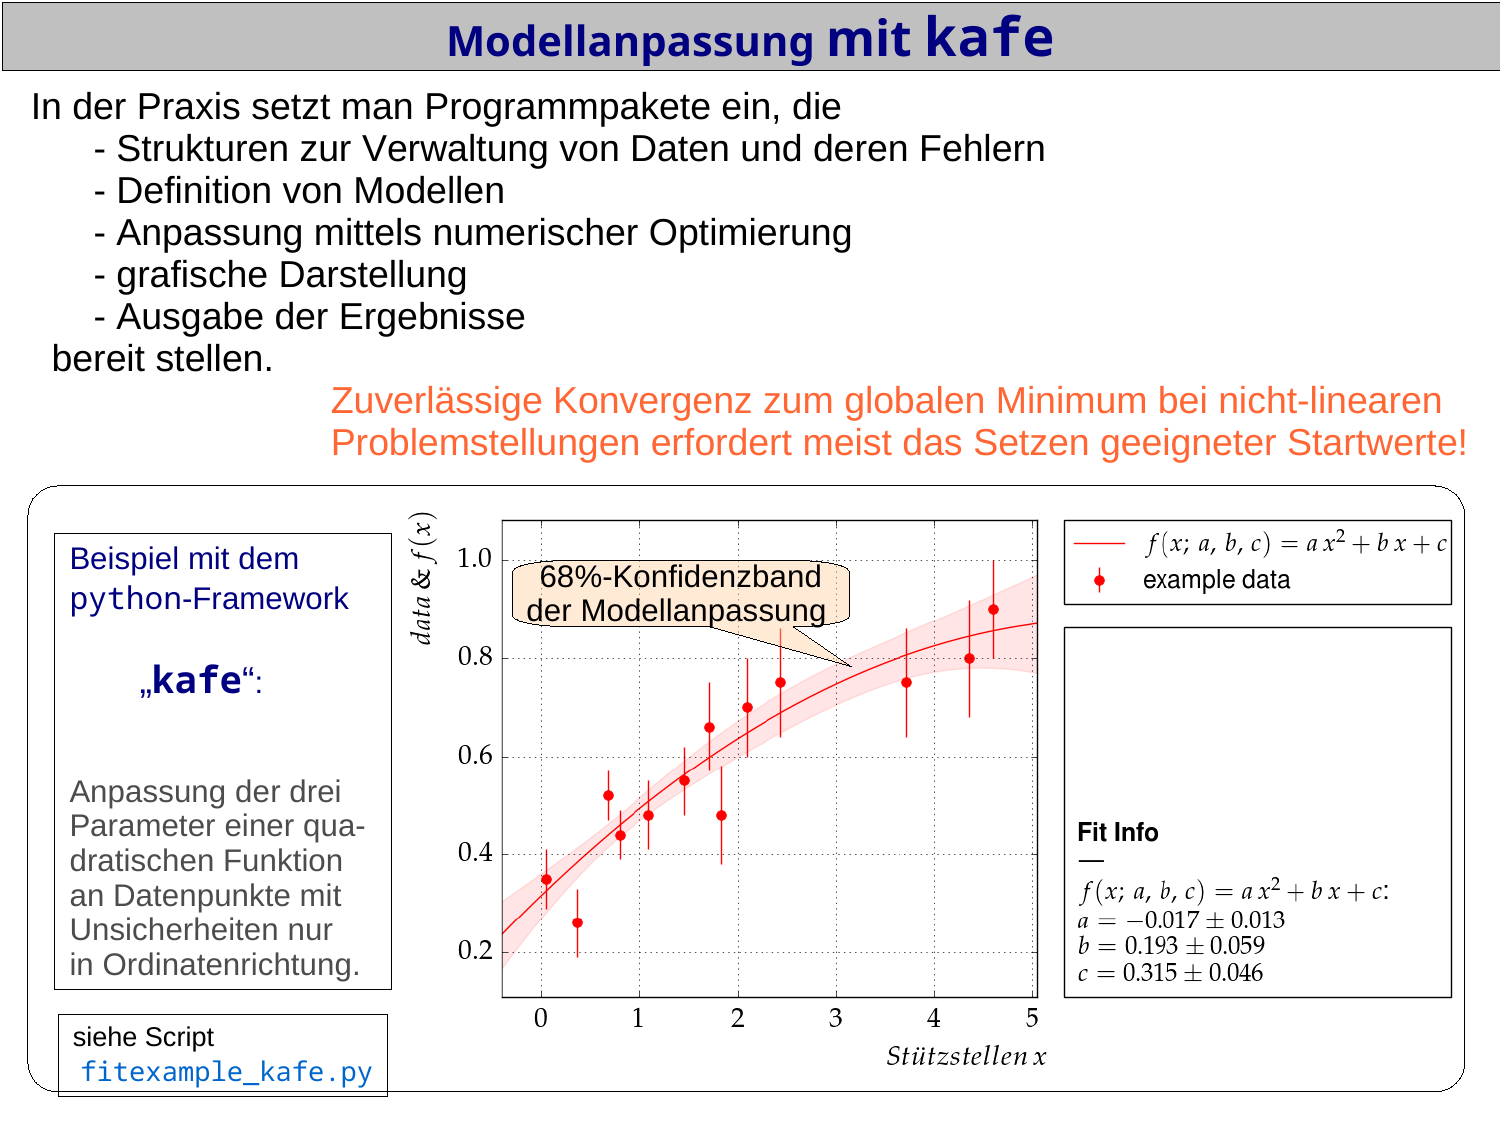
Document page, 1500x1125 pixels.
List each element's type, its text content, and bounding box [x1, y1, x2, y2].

picture [396, 504, 1465, 1068]
text_box 68%-Konfidenzband der Modellanpassung [512, 560, 852, 667]
text_box Beispiel mit dem python-Framework „kafe“: Anpassung der drei Parameter einer qua- dratischen Funktion an Datenpunkte mit Unsicherheiten nur in Ordinatenrichtung. [54, 533, 392, 976]
title Modellanpassung mit kafe [110, 0, 1392, 77]
text_box siehe Script fitexample_kafe.py [58, 1014, 388, 1091]
text_box In der Praxis setzt man Programmpakete ein, die - Strukturen zur Verwaltung von Daten und deren Fehlern - Definition von Modellen - Anpassung mittels numerischer Optimierung - grafische Darstellung - Ausgabe der Ergebnisse bereit stellen. Zuverlässige Konvergenz zum globalen Minimum bei nicht-linearen Problemstellungen erfordert meist das Setzen geeigneter Startwerte! [16, 78, 1495, 483]
